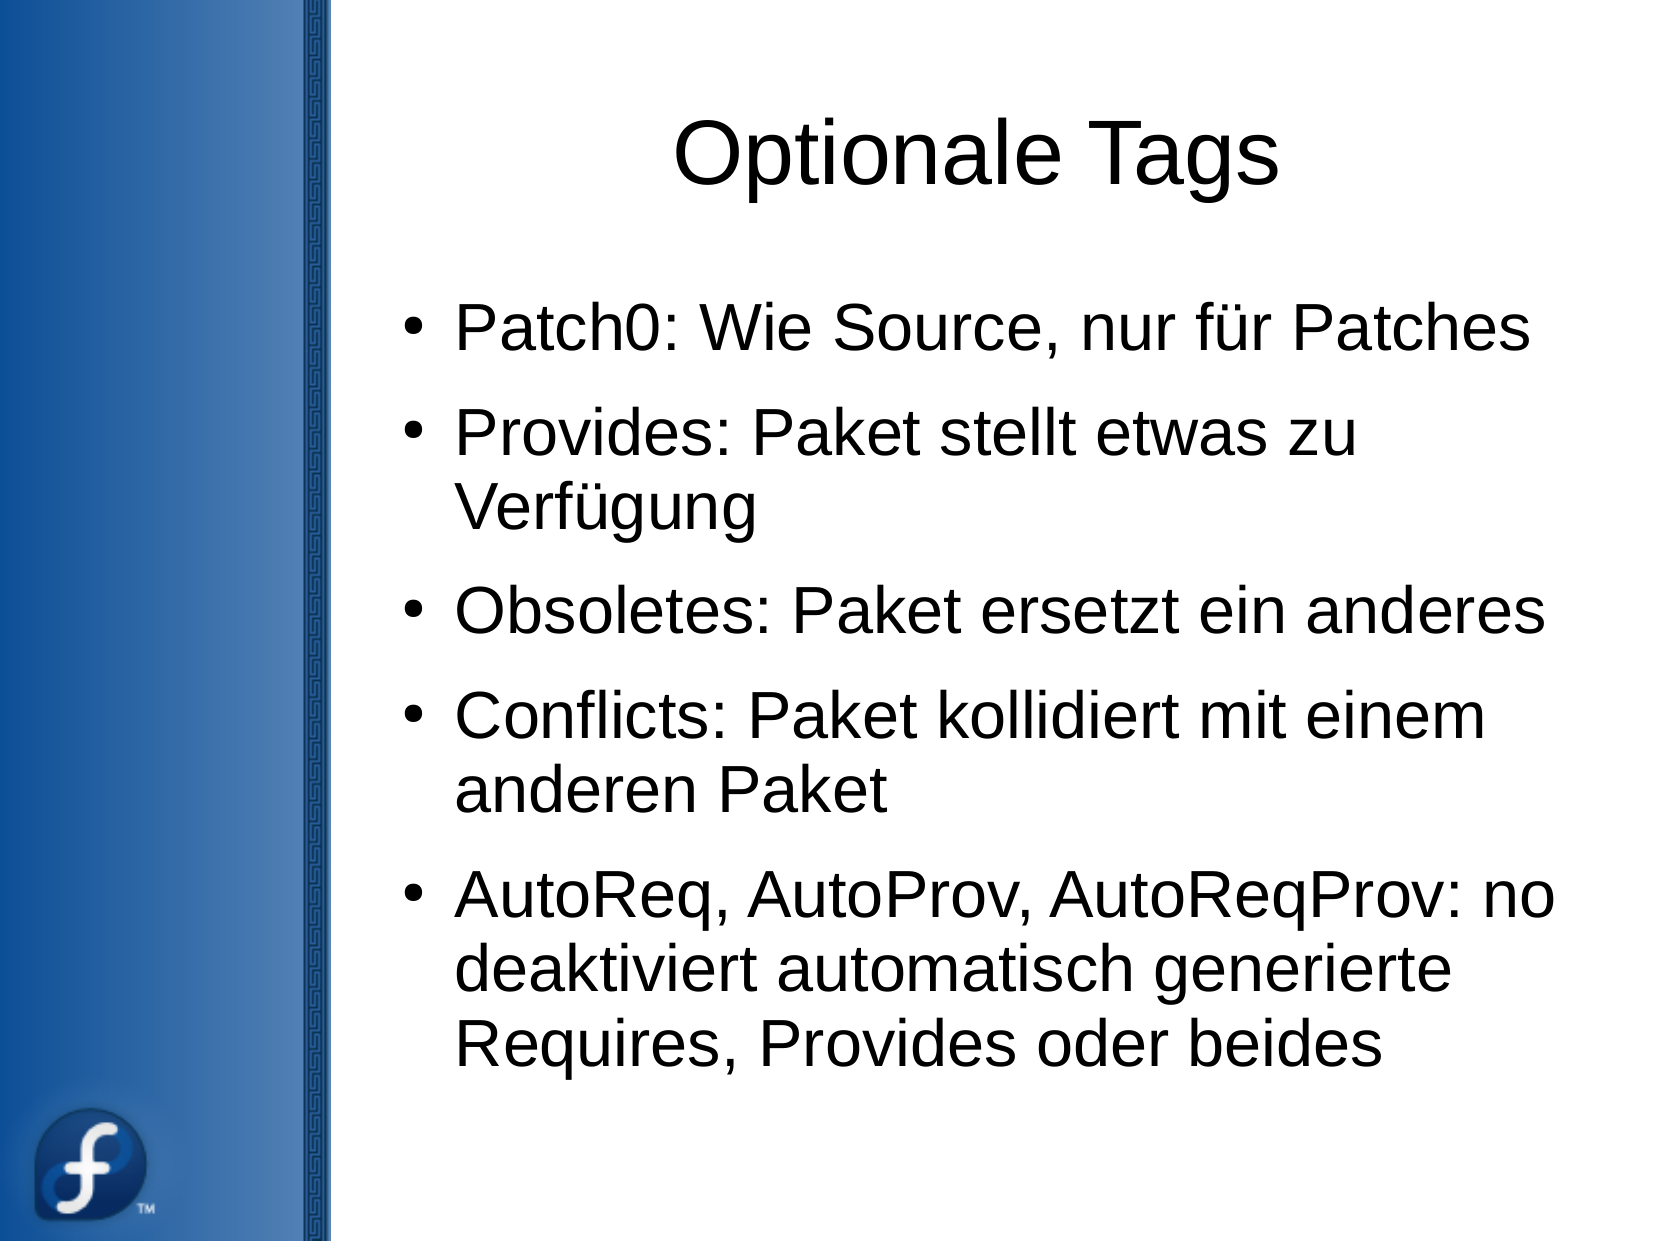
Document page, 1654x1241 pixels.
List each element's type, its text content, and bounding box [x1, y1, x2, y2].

picture [0, 0, 331, 1241]
title Optionale Tags [383, 56, 1571, 250]
list Patch0: Wie Source, nur für Patches Provides: Paket stellt etwas zu Verfügung Obsoletes: Paket ersetzt ein anderes Conflicts: Paket kollidiert mit einem anderen Paket AutoReq, AutoProv, AutoReqProv: no deaktiviert automatisch generierte Requires, Provides oder beides [383, 290, 1571, 1094]
